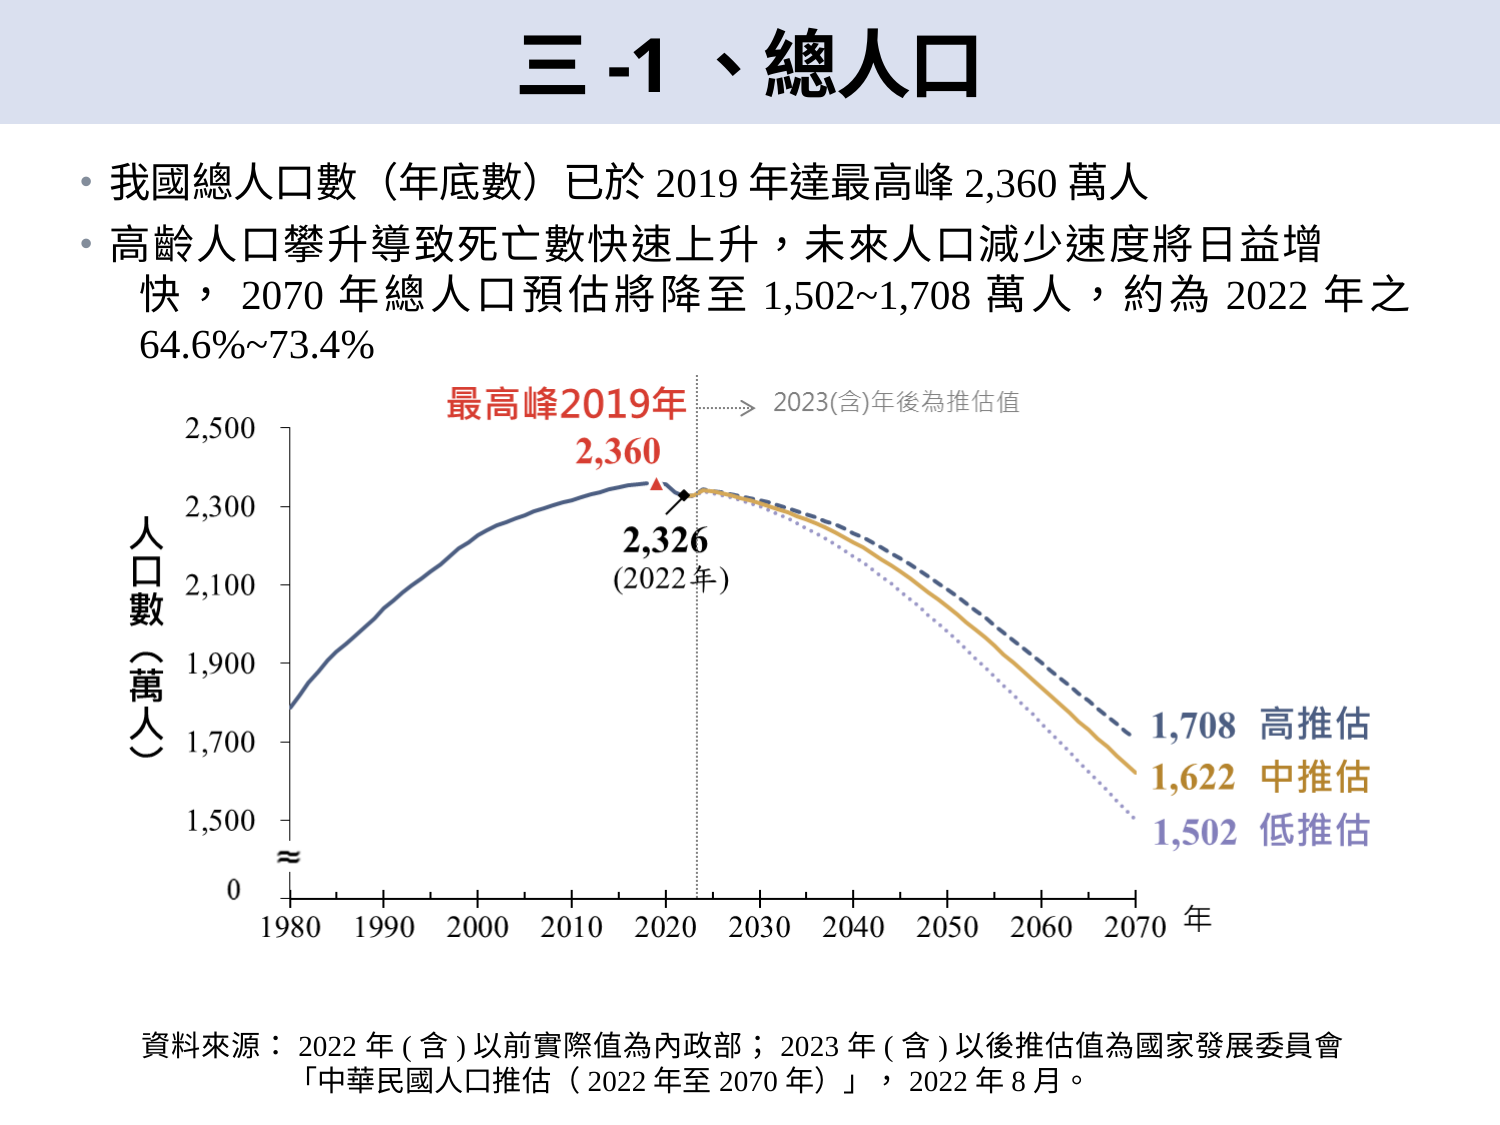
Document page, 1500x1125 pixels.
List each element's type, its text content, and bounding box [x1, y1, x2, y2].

list 我國總人口數（年底數）已於2019年達最高峰2,360萬人 高齡人口攀升導致死亡數快速上升，未來人口減少速度將日益增快，2070年總人口預估將降至1,502~1,708萬人，約為2022年之64.6%~73.4% [64, 149, 1436, 329]
text_box 資料來源：2022年(含)以前實際值為內政部；2023年(含)以後推估值為國家發展委員會「中華民國人口推估（2022年至2070年）」，2022年8月。 [126, 1019, 1360, 1106]
picture [110, 373, 1390, 948]
title 三-1、總人口 [0, 0, 1500, 125]
